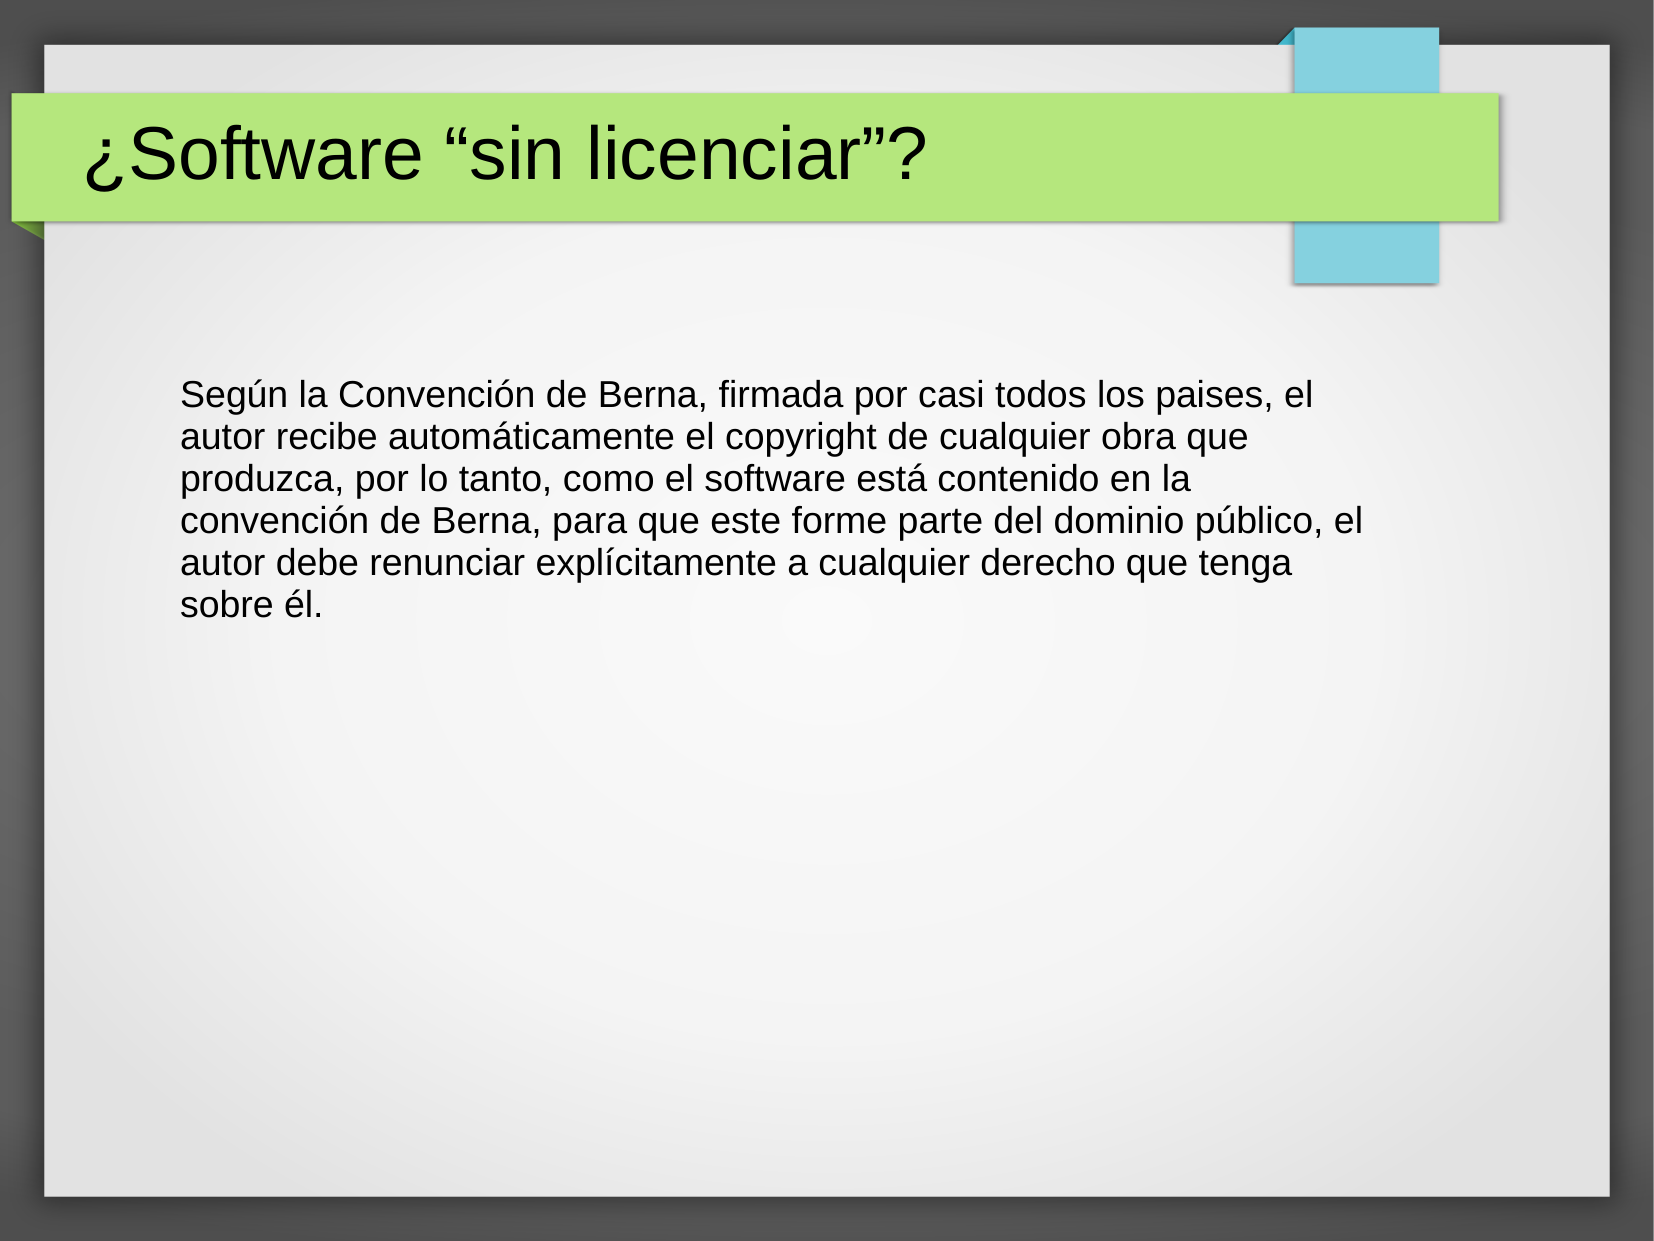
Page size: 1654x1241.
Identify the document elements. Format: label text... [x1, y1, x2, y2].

title ¿Software “sin licenciar”? [82, 94, 1264, 213]
text_box Según la Convención de Berna, firmada por casi todos los paises, el autor recibe automáticamente el copyright de cualquier obra que produzca, por lo tanto, como el software está contenido en la convención de Berna, para que este forme parte del dominio público, el autor debe renunciar explícitamente a cualquier derecho que tenga sobre él. [165, 366, 1406, 650]
picture [0, 0, 1654, 1241]
